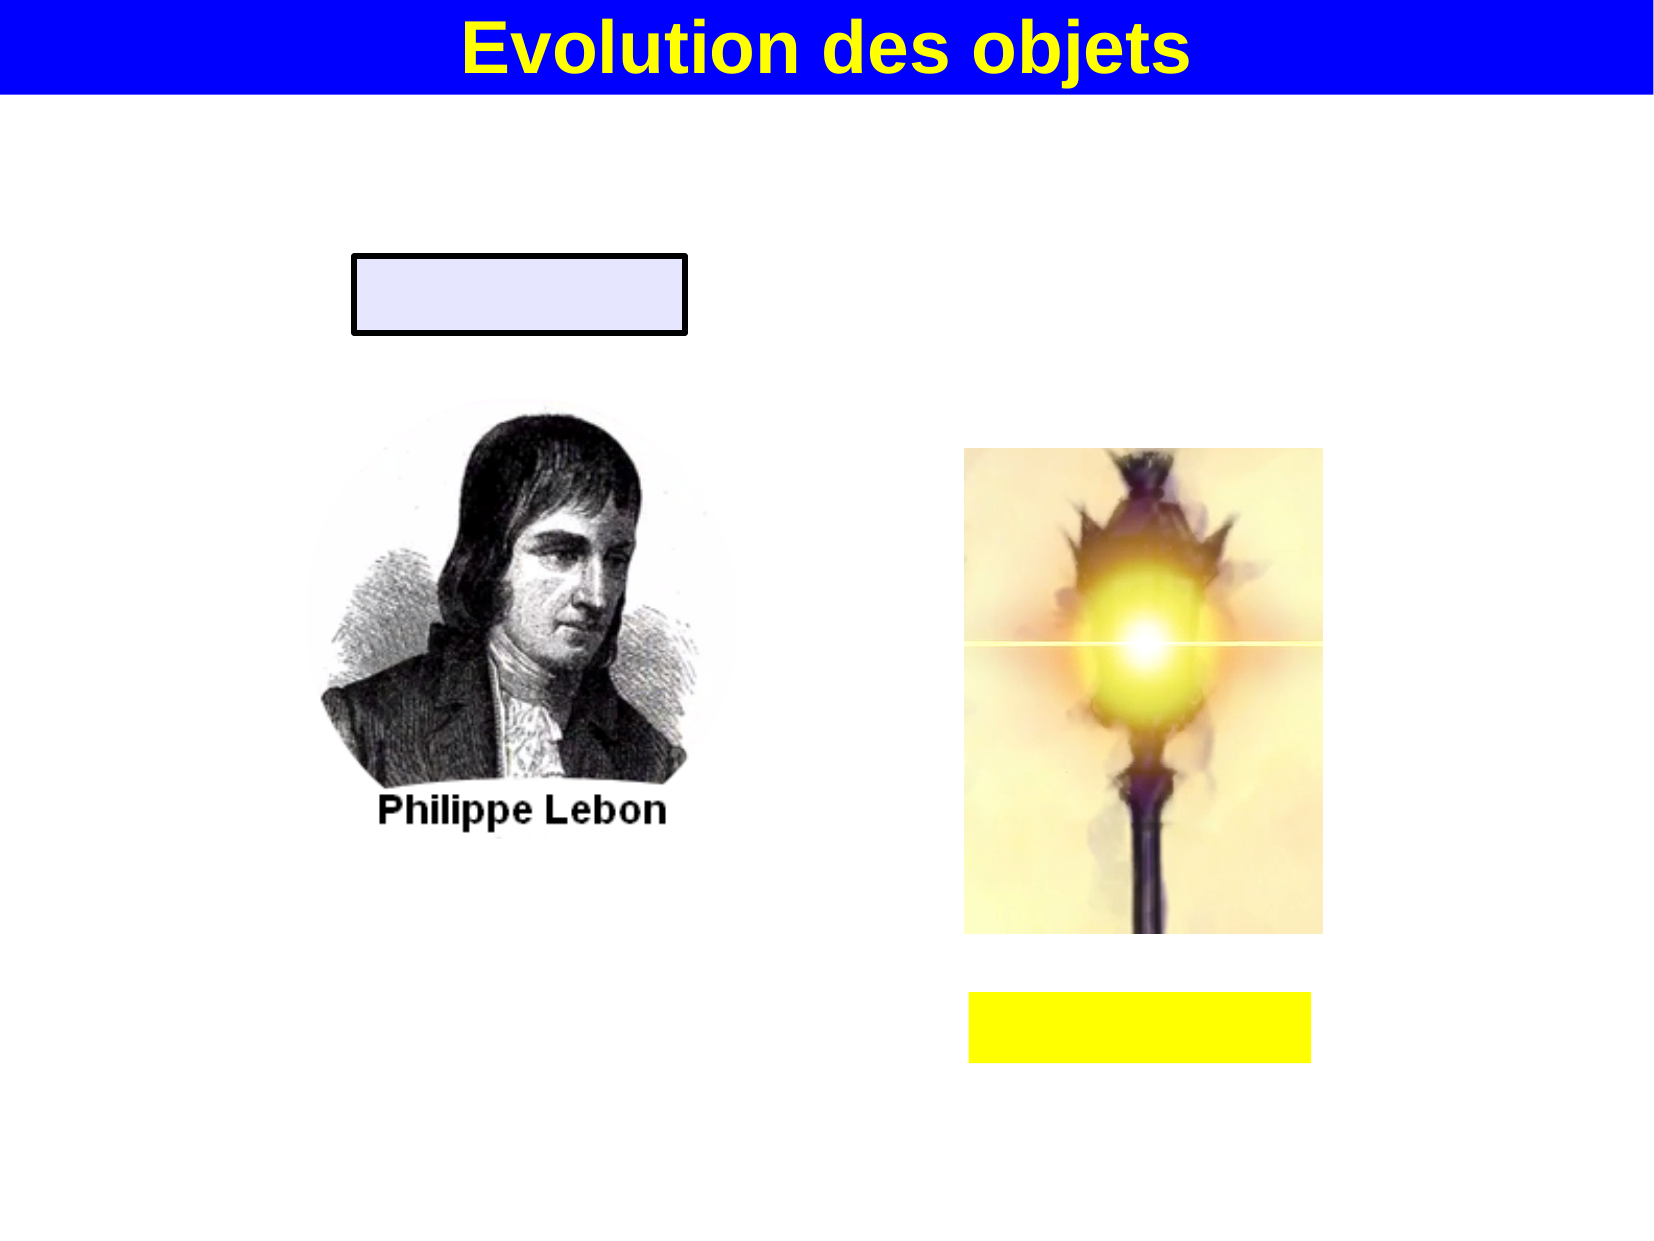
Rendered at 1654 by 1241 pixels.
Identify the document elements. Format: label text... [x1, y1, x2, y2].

picture [964, 448, 1323, 934]
text_box [354, 256, 686, 334]
picture [307, 398, 737, 839]
text_box [968, 992, 1312, 1064]
title Evolution des objets [0, 0, 1654, 95]
